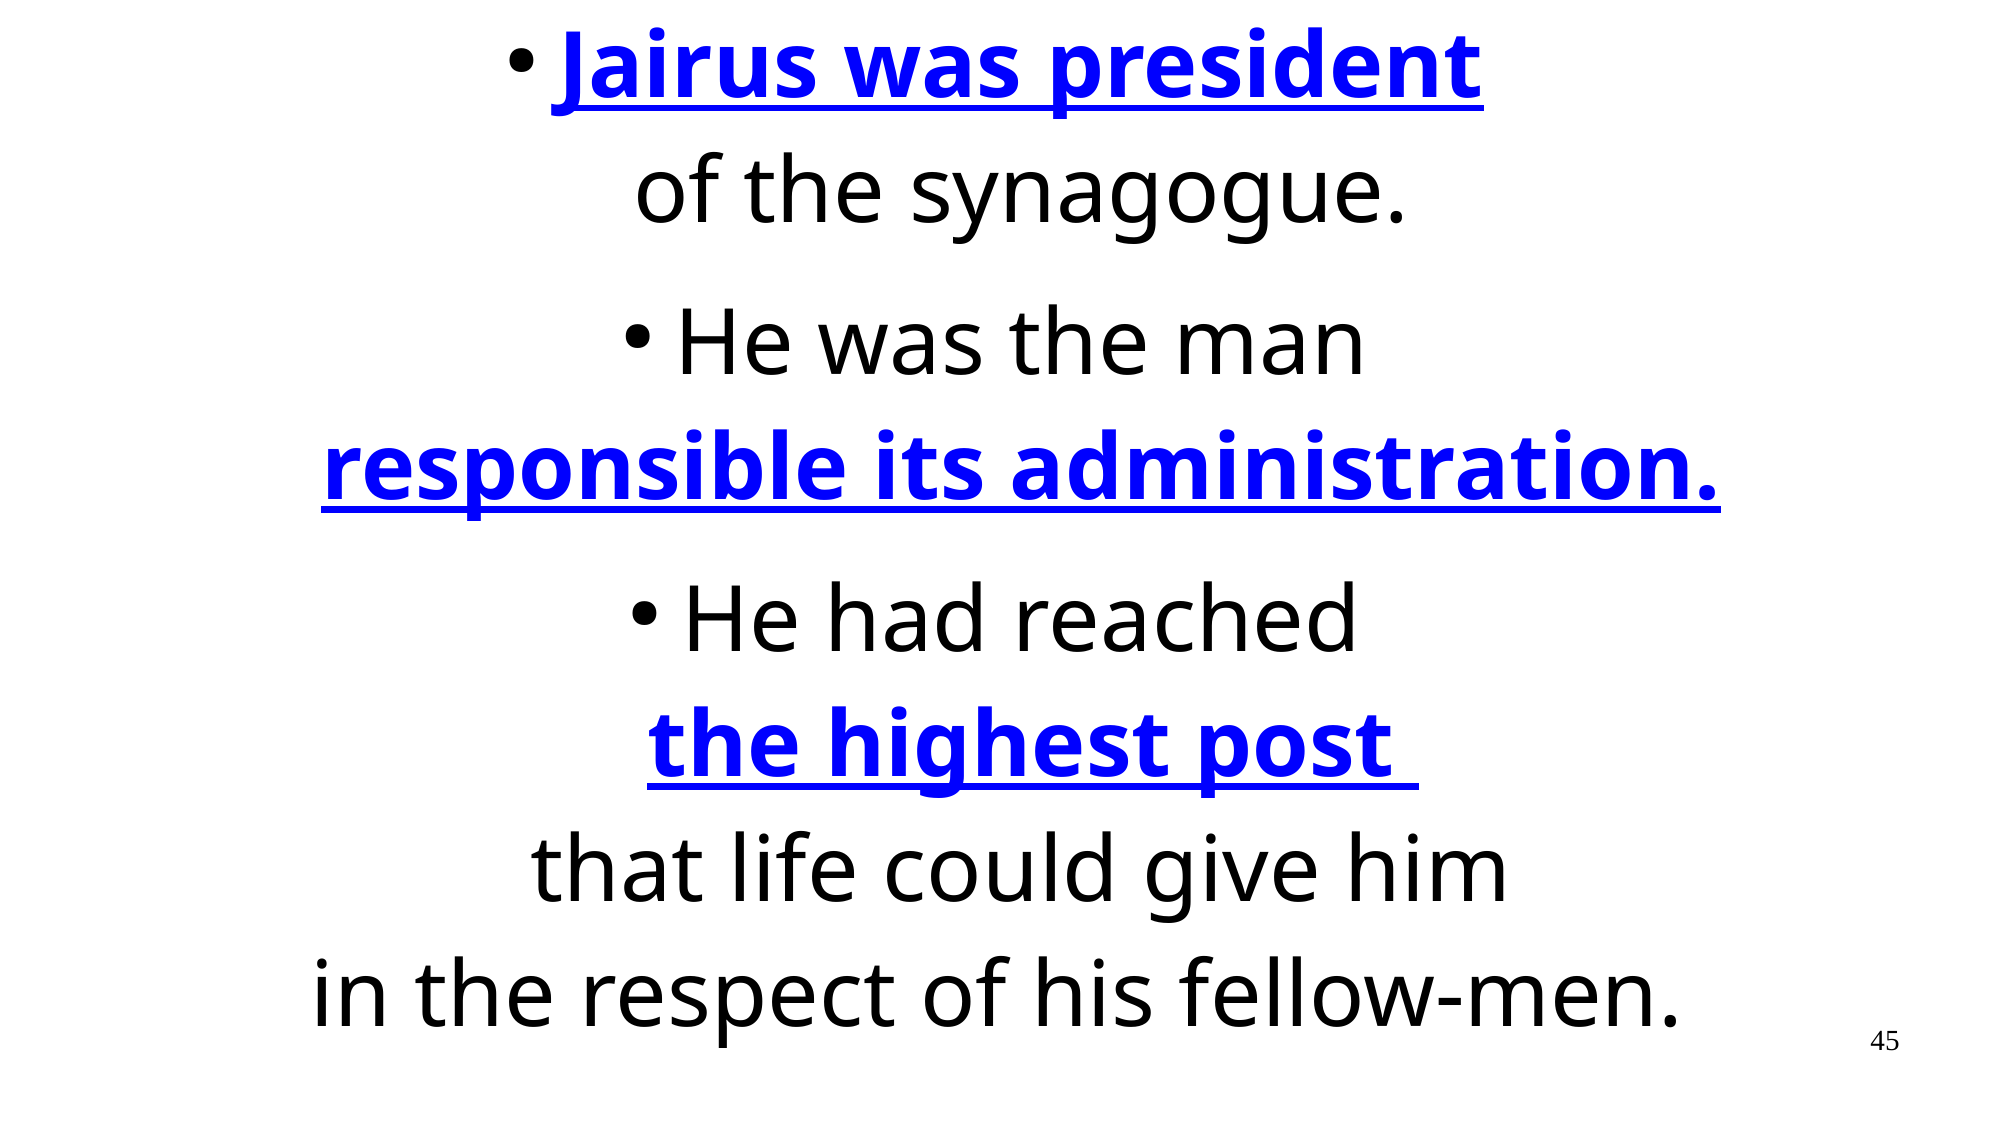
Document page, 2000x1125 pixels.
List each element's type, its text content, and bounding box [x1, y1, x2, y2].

list Jairus was president of the synagogue. He was the man responsible its administration. He had reached the highest post that life could give him in the respect of his fellow-men. [0, 0, 1996, 1123]
